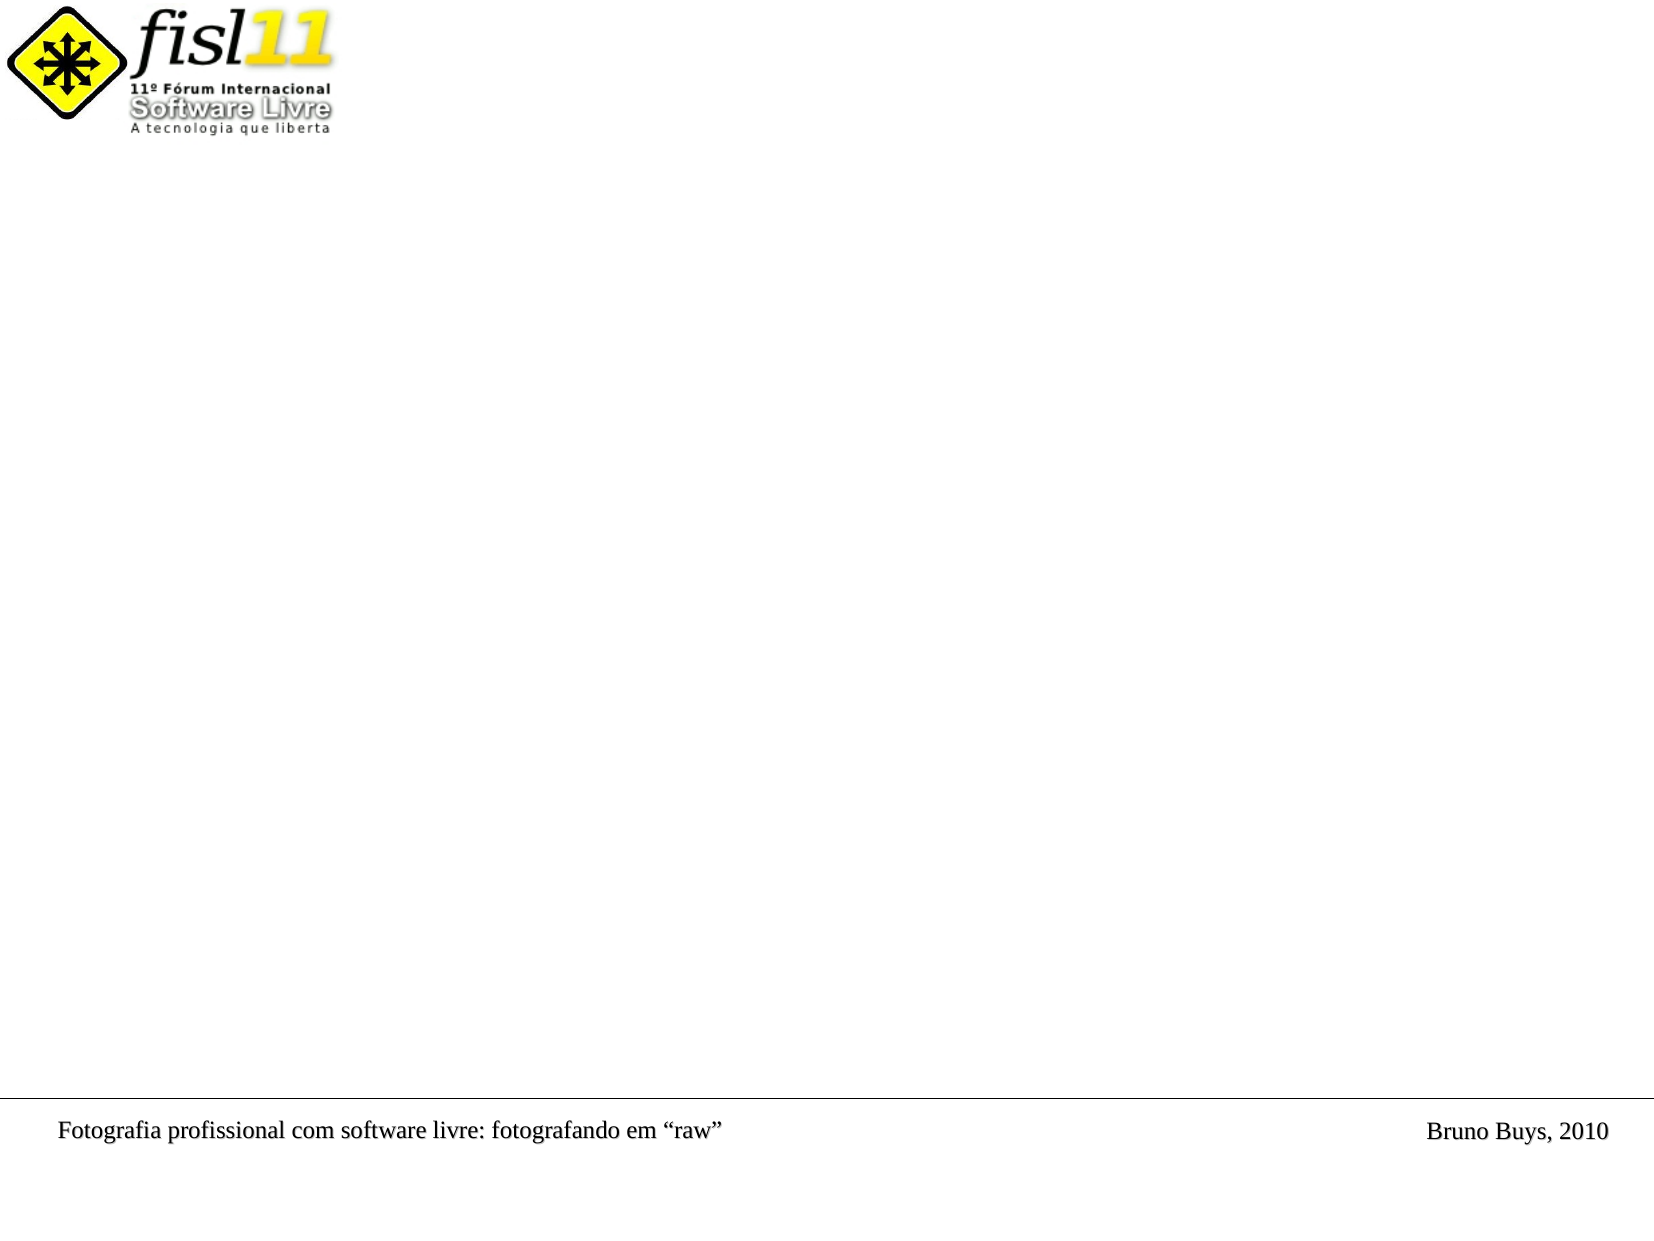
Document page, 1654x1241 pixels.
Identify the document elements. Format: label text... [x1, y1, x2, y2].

text_box Bruno Buys, 2010 [1411, 1110, 1625, 1153]
text_box Fotografia profissional com software livre: fotografando em “raw” [42, 1108, 739, 1152]
picture [5, 3, 343, 148]
